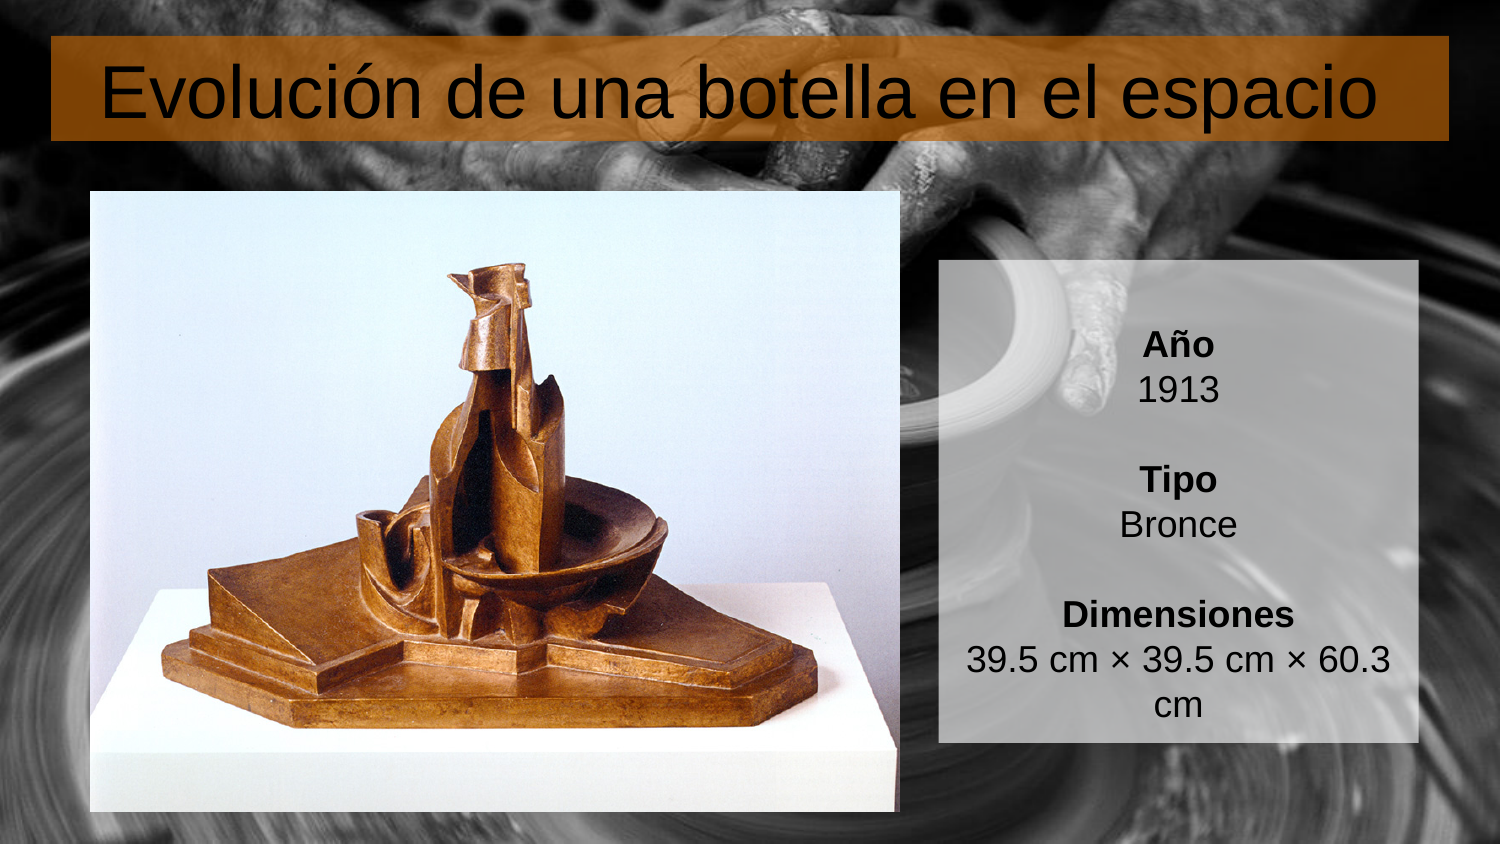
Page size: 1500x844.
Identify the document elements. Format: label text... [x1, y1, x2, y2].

text_box Año 1913 Tipo Bronce Dimensiones 39.5 cm × 39.5 cm × 60.3 cm [938, 259, 1419, 743]
picture [0, 0, 1500, 844]
title Evolución de una botella en el espacio [51, 35, 1449, 141]
